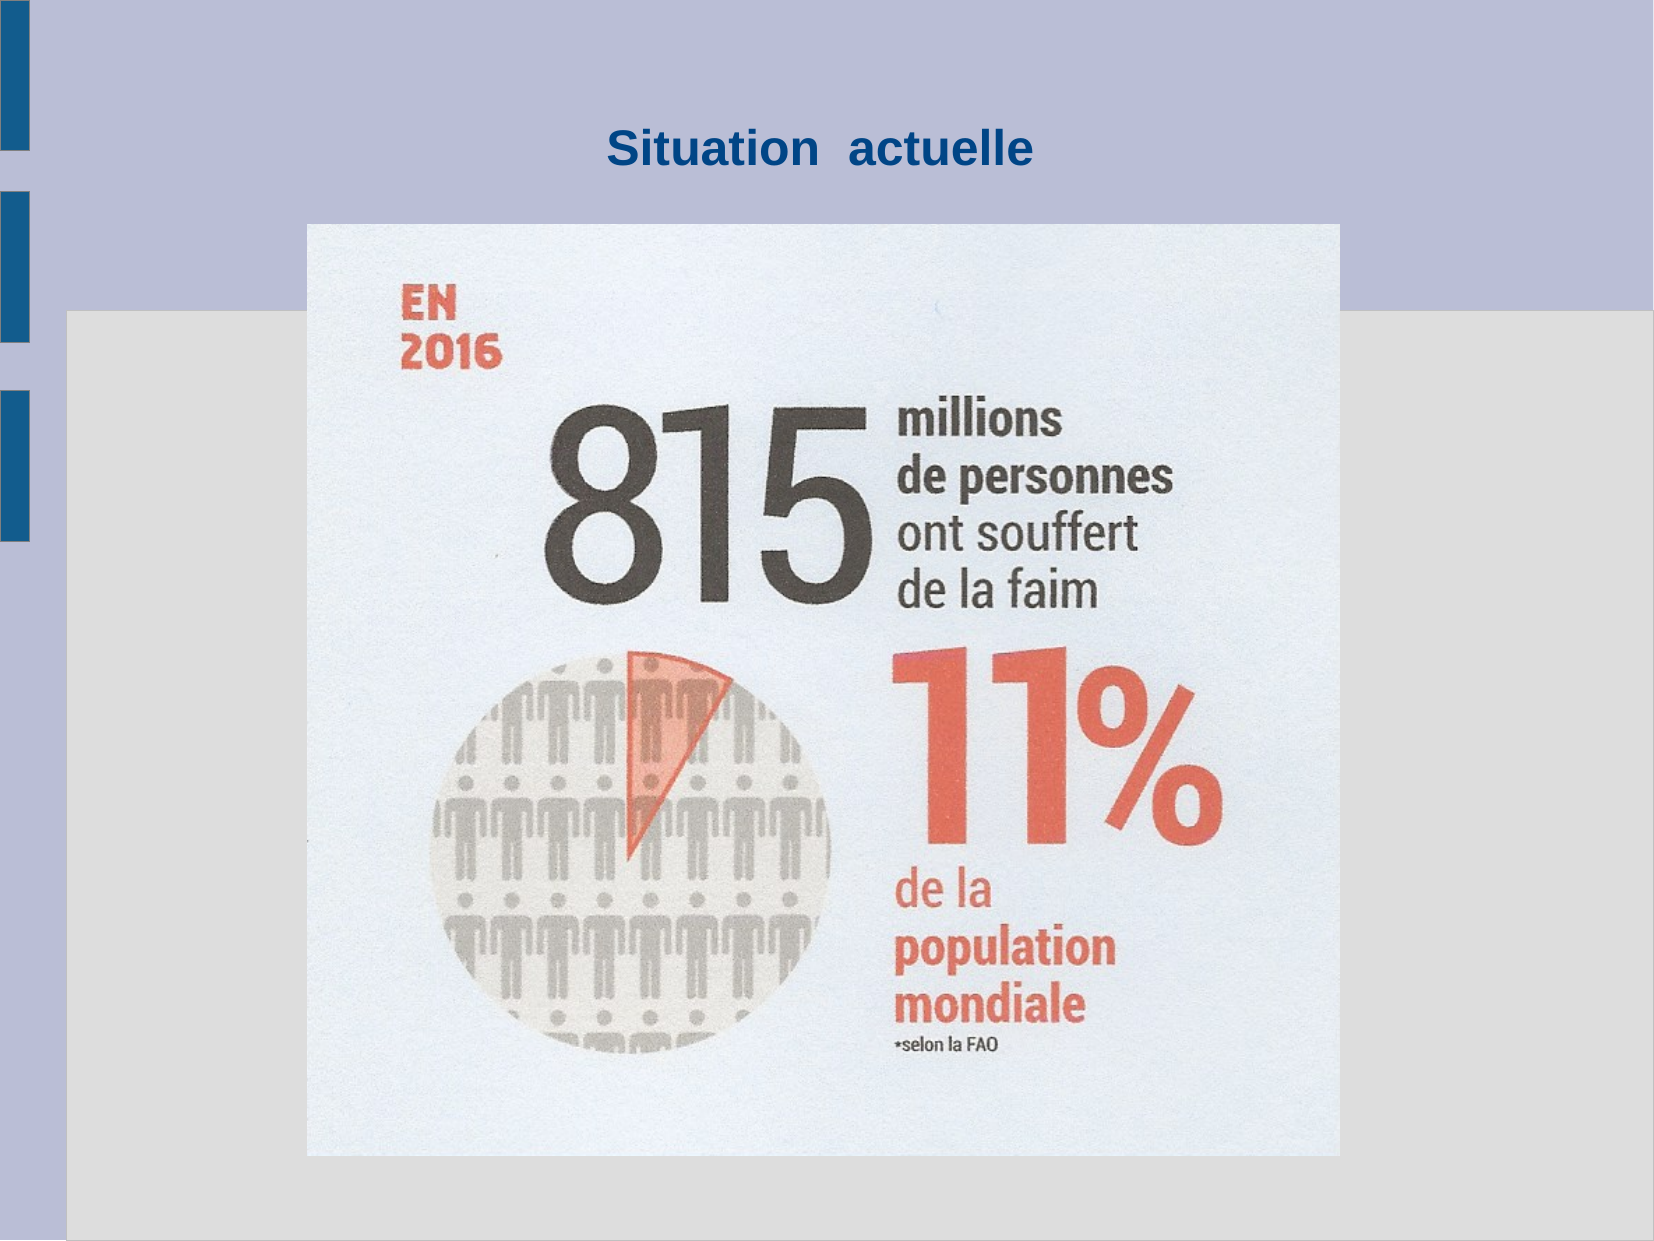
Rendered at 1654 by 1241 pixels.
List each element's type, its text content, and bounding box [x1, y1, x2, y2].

title Situation actuelle [121, 47, 1534, 249]
picture [307, 224, 1340, 1156]
